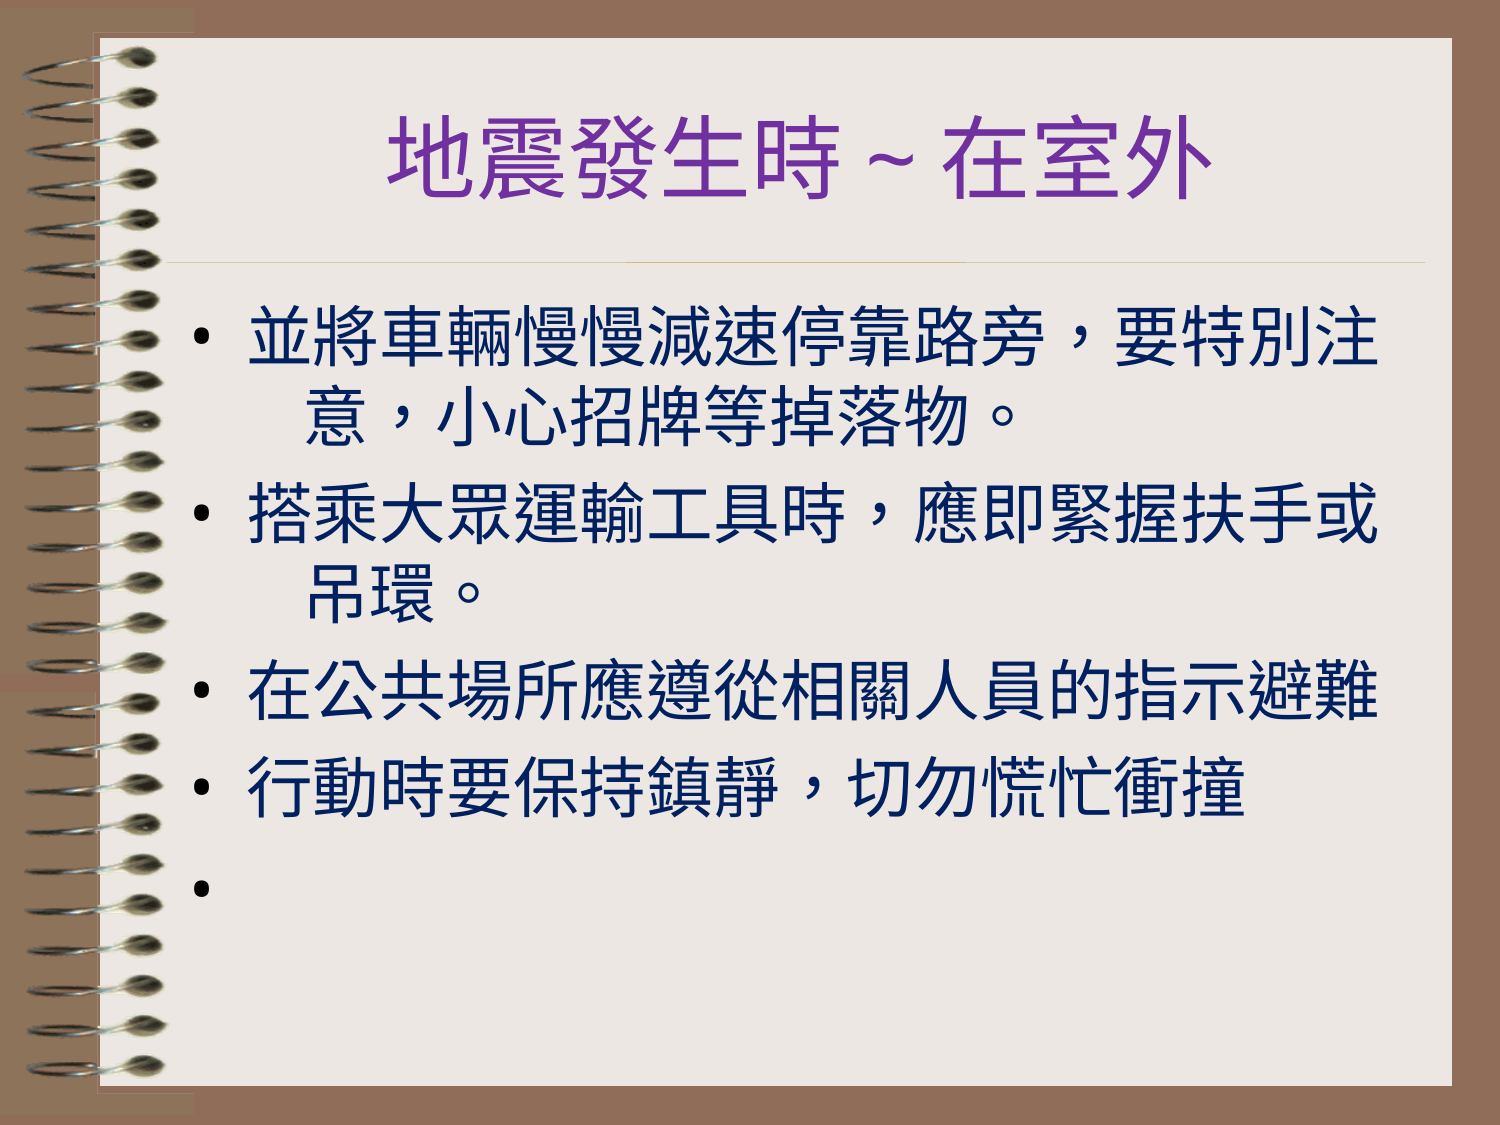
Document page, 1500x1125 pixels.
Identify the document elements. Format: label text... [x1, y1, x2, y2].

list 並將車輛慢慢減速停靠路旁，要特別注意，小心招牌等掉落物。 搭乘大眾運輸工具時，應即緊握扶手或吊環。 在公共場所應遵從相關人員的指示避難 行動時要保持鎮靜，切勿慌忙衝撞 [174, 287, 1426, 963]
title 地震發生時~在室外 [174, 62, 1426, 250]
